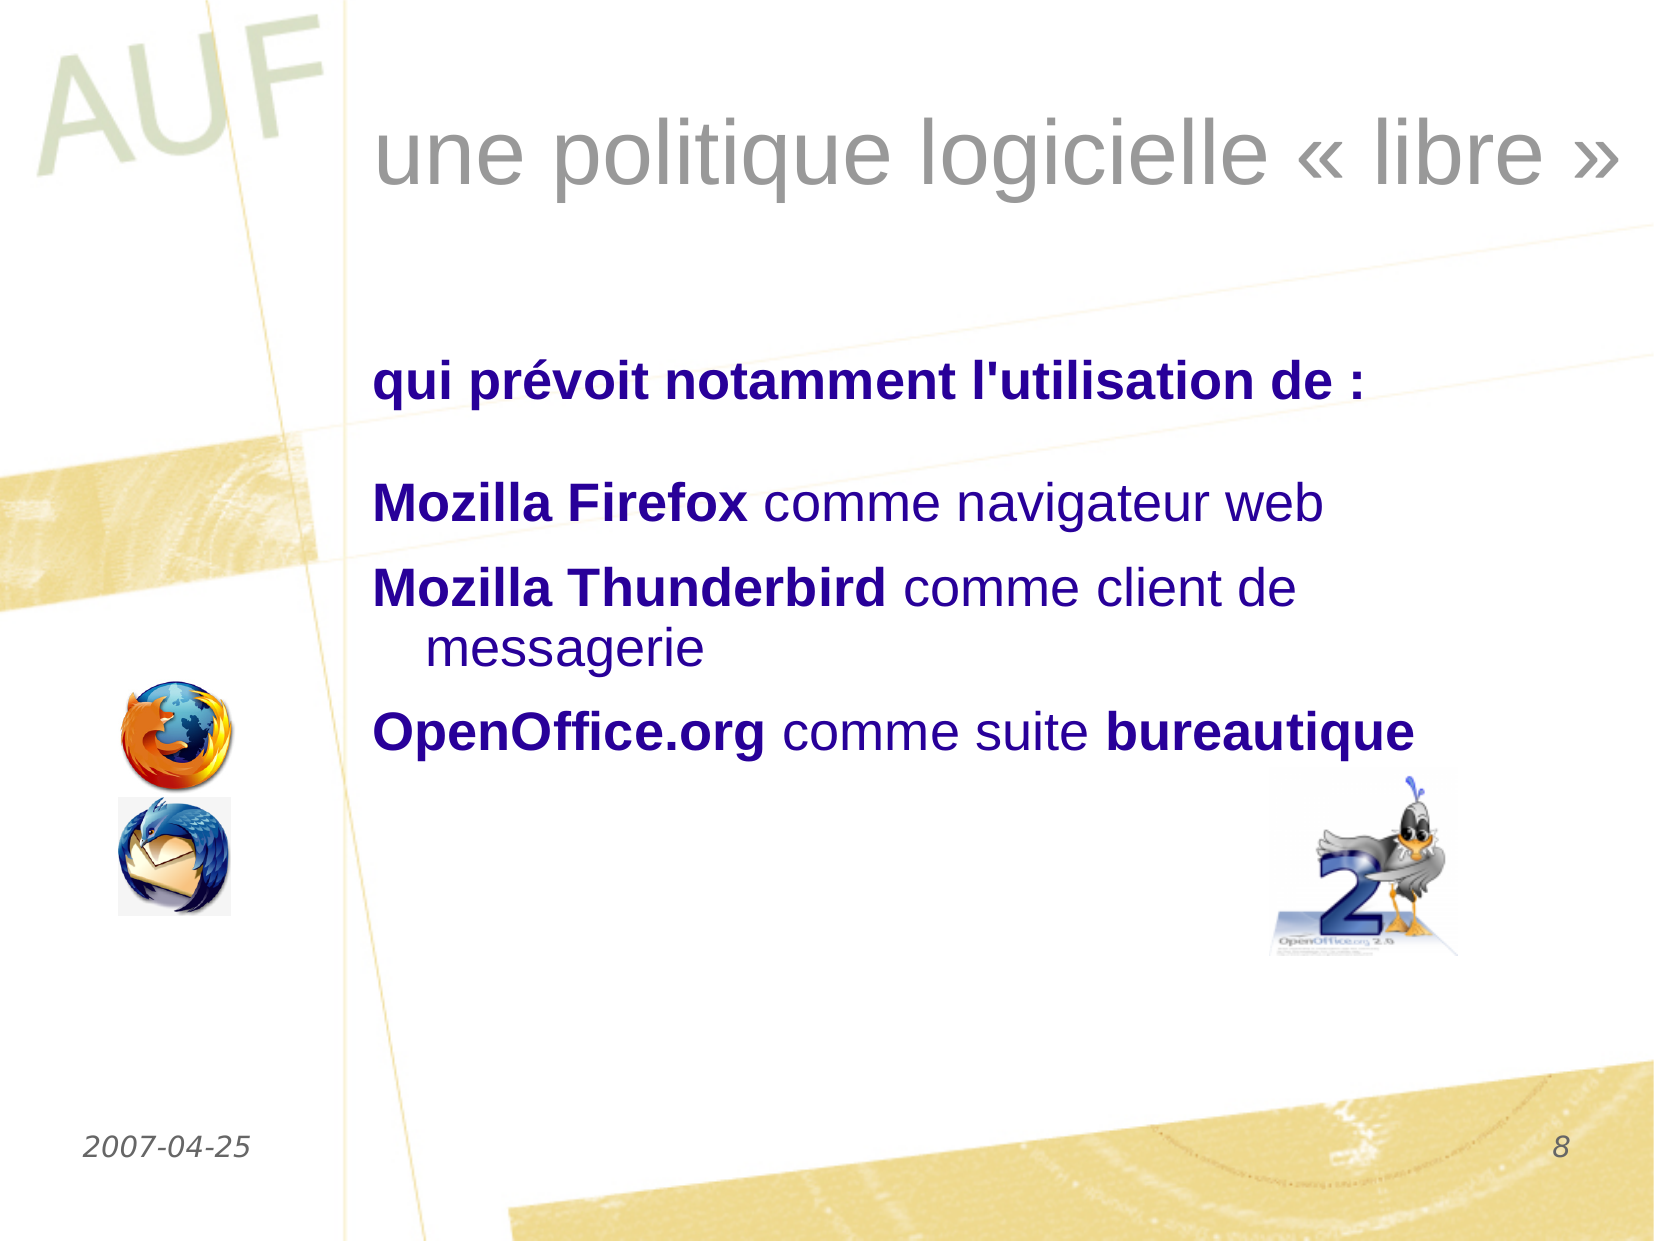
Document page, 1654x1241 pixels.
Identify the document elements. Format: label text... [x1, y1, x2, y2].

picture [0, 0, 1654, 1241]
title une politique logicielle « libre » [82, 56, 1625, 250]
list qui prévoit notamment l'utilisation de : Mozilla Firefox comme navigateur web Mozilla Thunderbird comme client de messagerie OpenOffice.org comme suite bureautique [354, 290, 1571, 1094]
